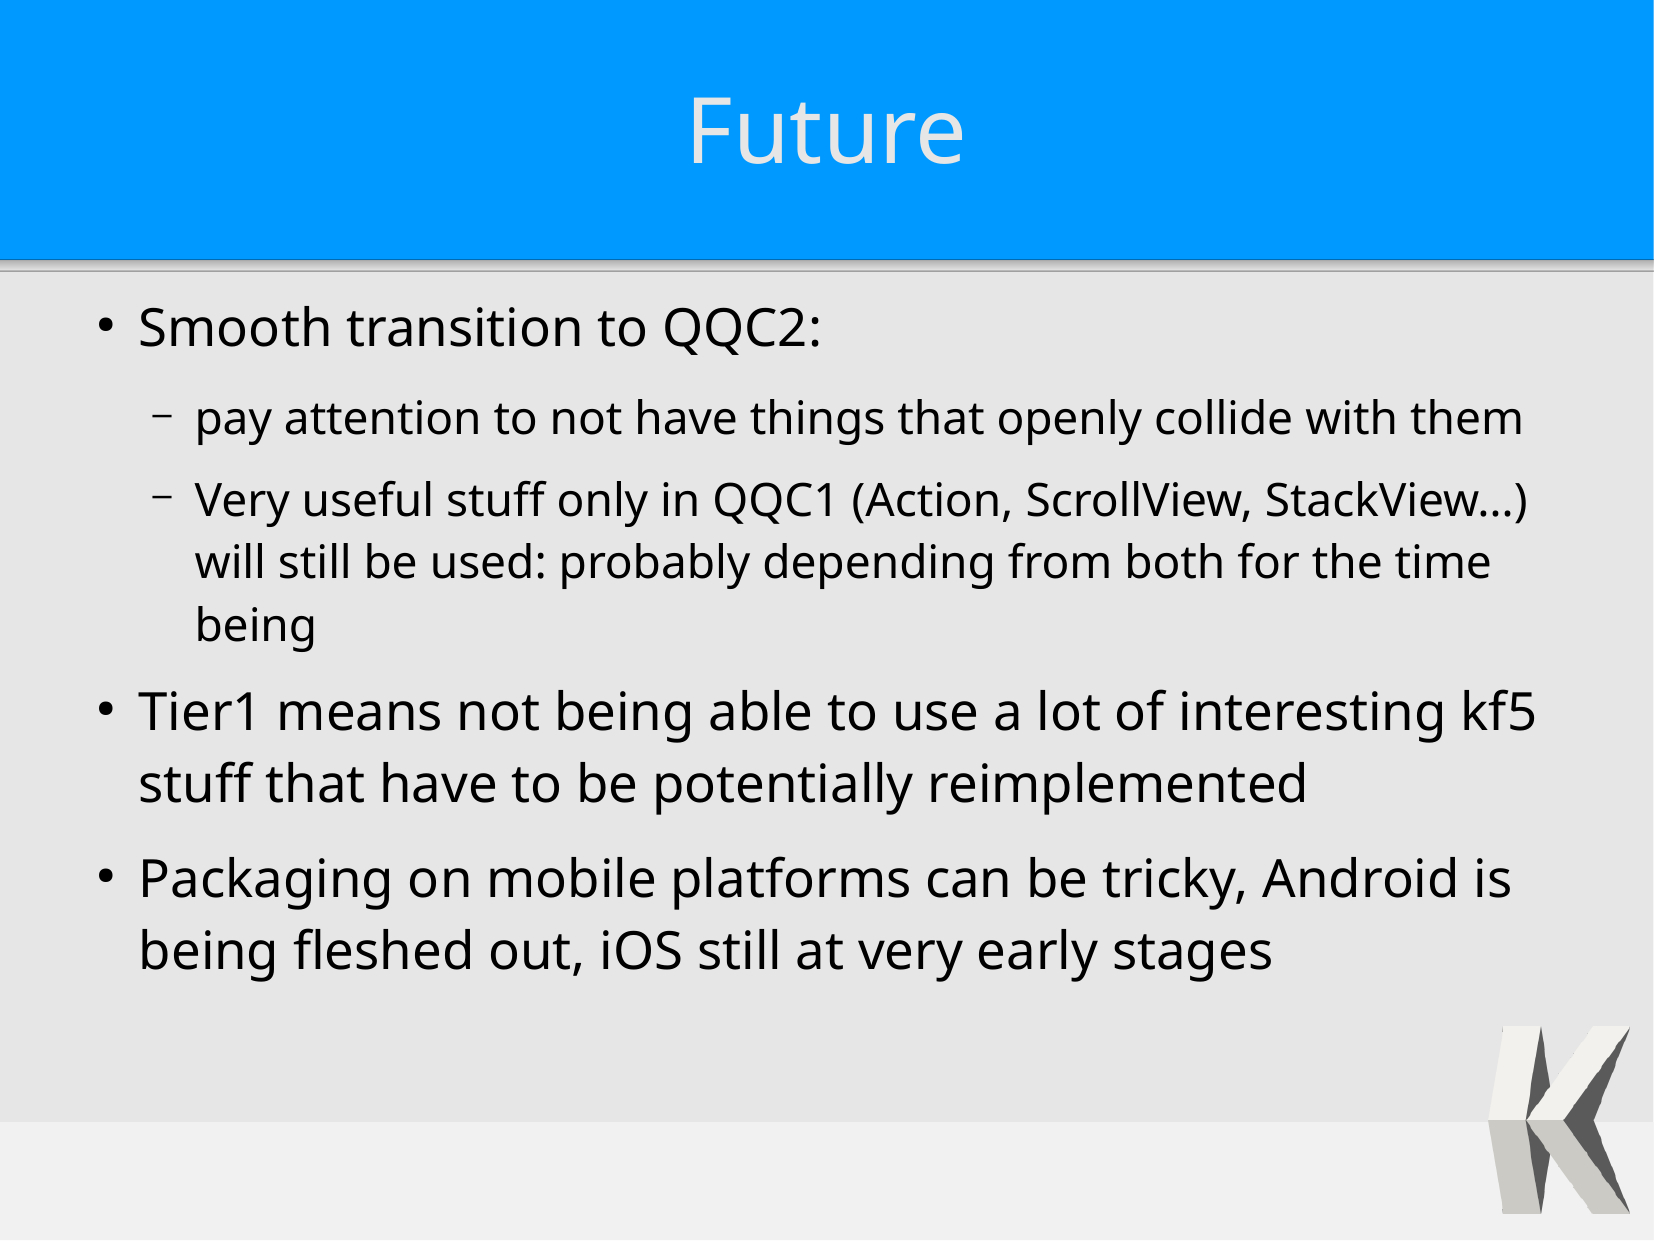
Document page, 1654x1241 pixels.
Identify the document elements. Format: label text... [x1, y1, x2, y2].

picture [1488, 1026, 1630, 1214]
title Future [82, 24, 1571, 232]
list Smooth transition to QQC2: pay attention to not have things that openly collide with them Very useful stuff only in QQC1 (Action, ScrollView, StackView…) will still be used: probably depending from both for the time being Tier1 means not being able to use a lot of interesting kf5 stuff that have to be potentially reimplemented Packaging on mobile platforms can be tricky, Android is being fleshed out, iOS still at very early stages [82, 290, 1538, 1010]
